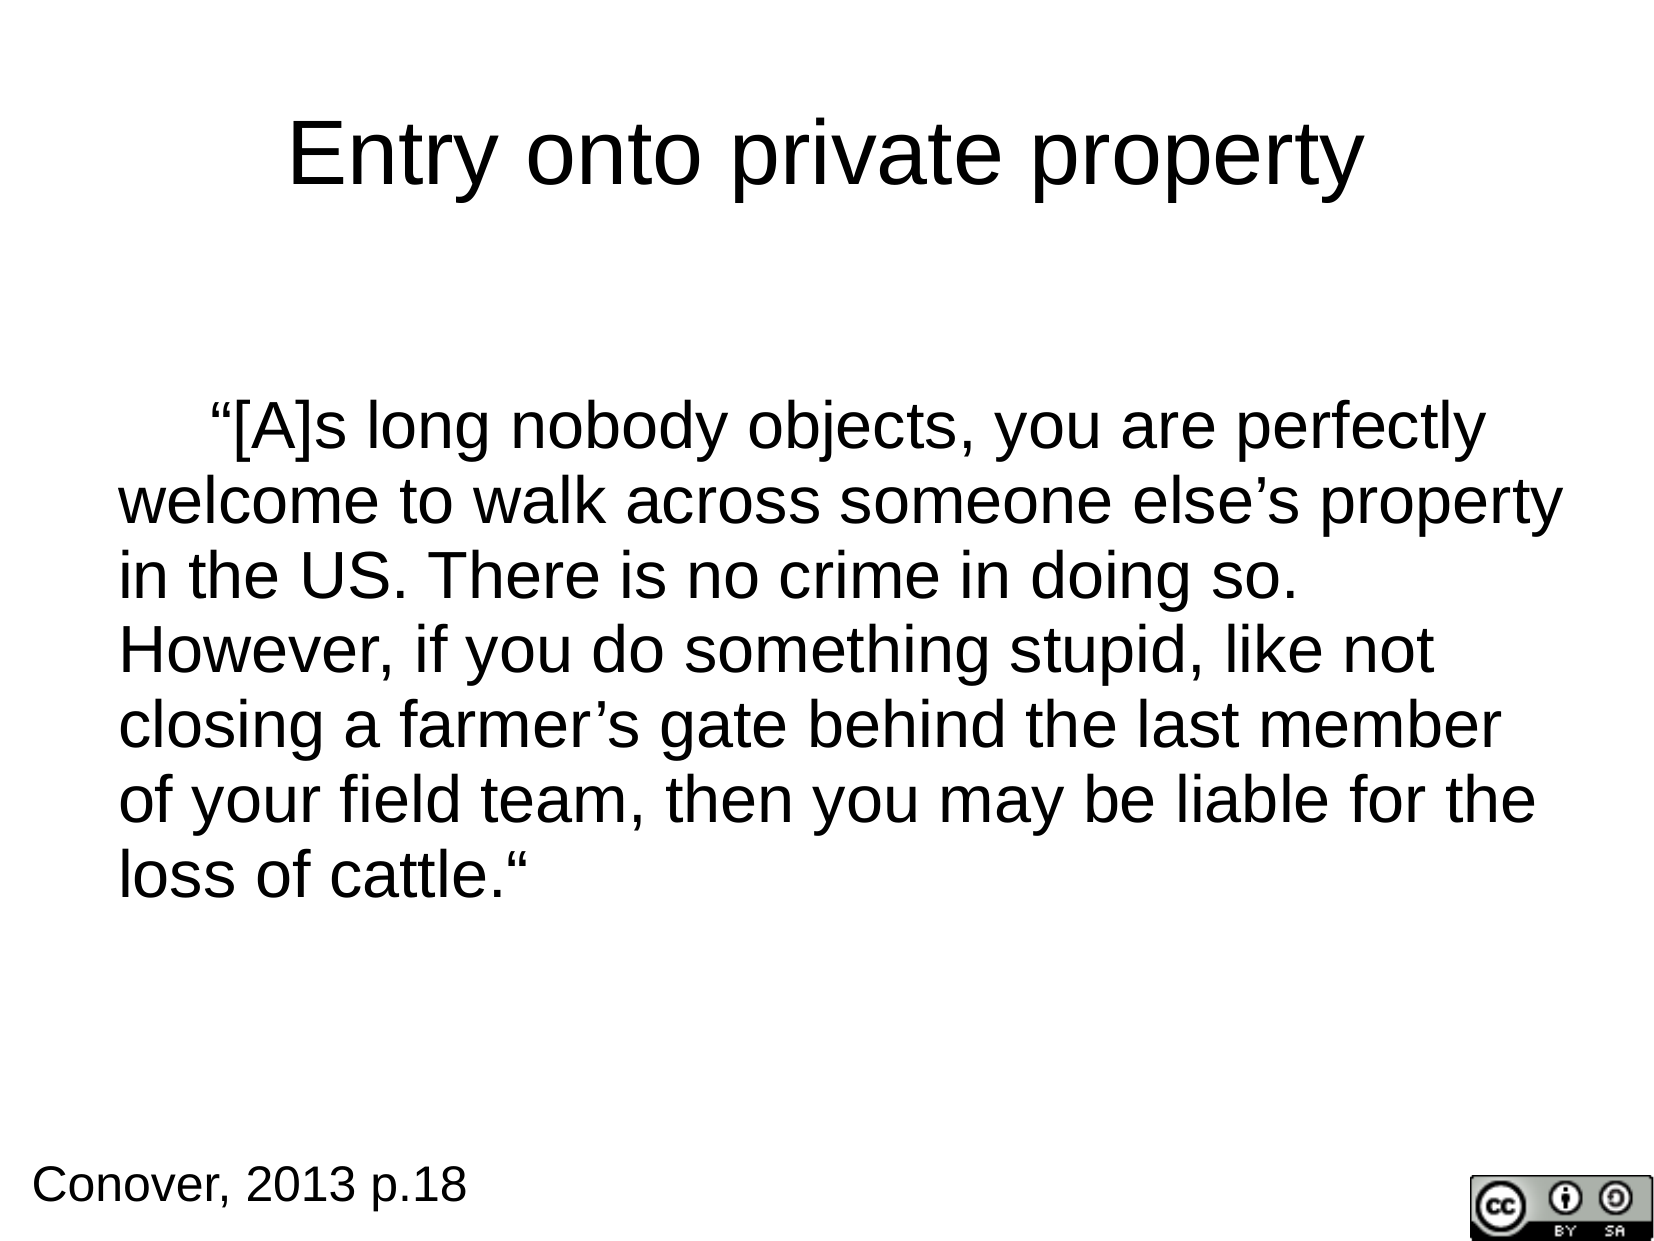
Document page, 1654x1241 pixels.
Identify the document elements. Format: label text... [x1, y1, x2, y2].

title Entry onto private property [82, 49, 1571, 257]
picture [1470, 1175, 1654, 1241]
subtitle “[A]s long nobody objects, you are perfectly welcome to walk across someone else’s property in the US. There is no crime in doing so. However, if you do something stupid, like not closing a farmer’s gate behind the last member of your field team, then you may be liable for the loss of cattle.“ [82, 290, 1571, 1010]
text_box Conover, 2013 p.18 [16, 1149, 483, 1220]
